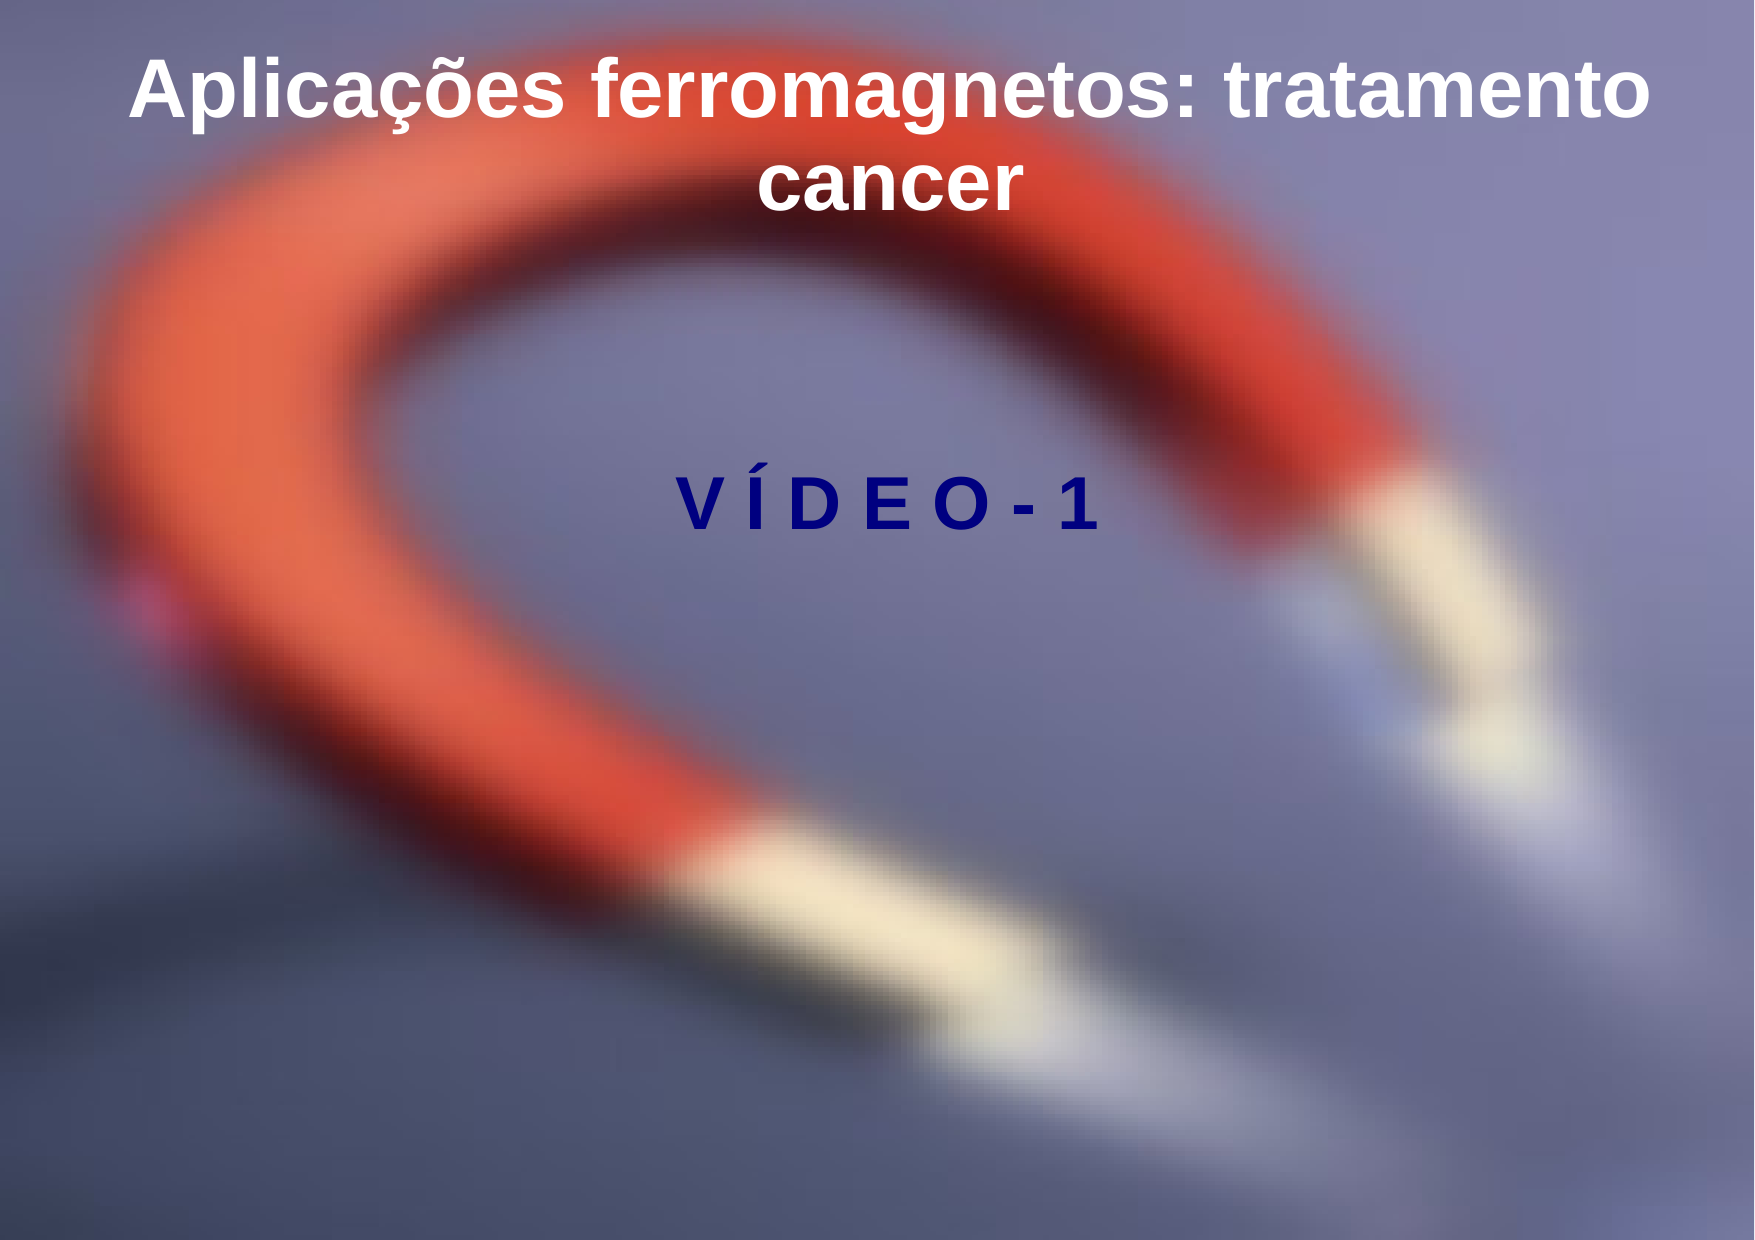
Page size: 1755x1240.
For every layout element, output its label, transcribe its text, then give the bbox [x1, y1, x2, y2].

picture [0, 0, 1755, 1240]
text_box V Í D E O - 1 [660, 453, 1122, 672]
title Aplicações ferromagnetos: tratamento cancer [9, 20, 1755, 250]
